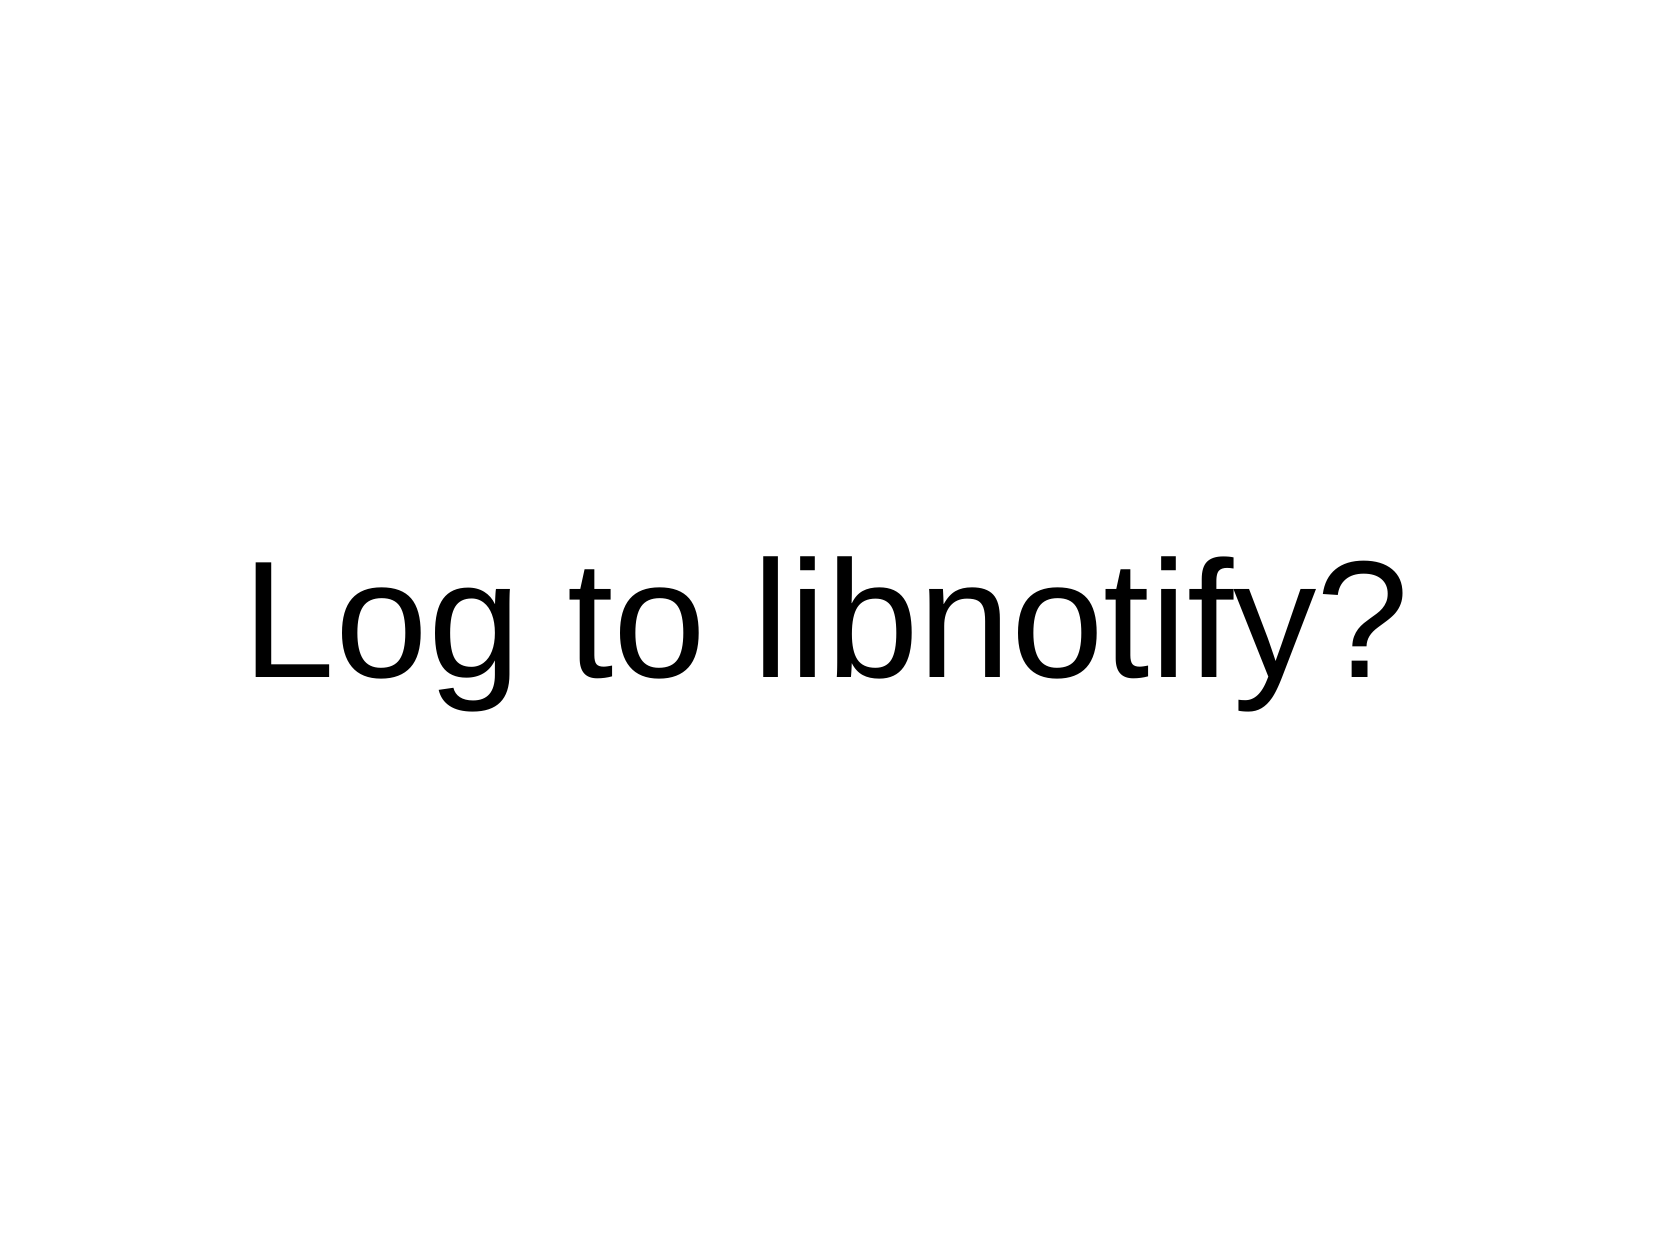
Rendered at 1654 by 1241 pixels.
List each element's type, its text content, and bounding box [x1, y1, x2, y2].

title Log to libnotify? [0, 516, 1654, 724]
